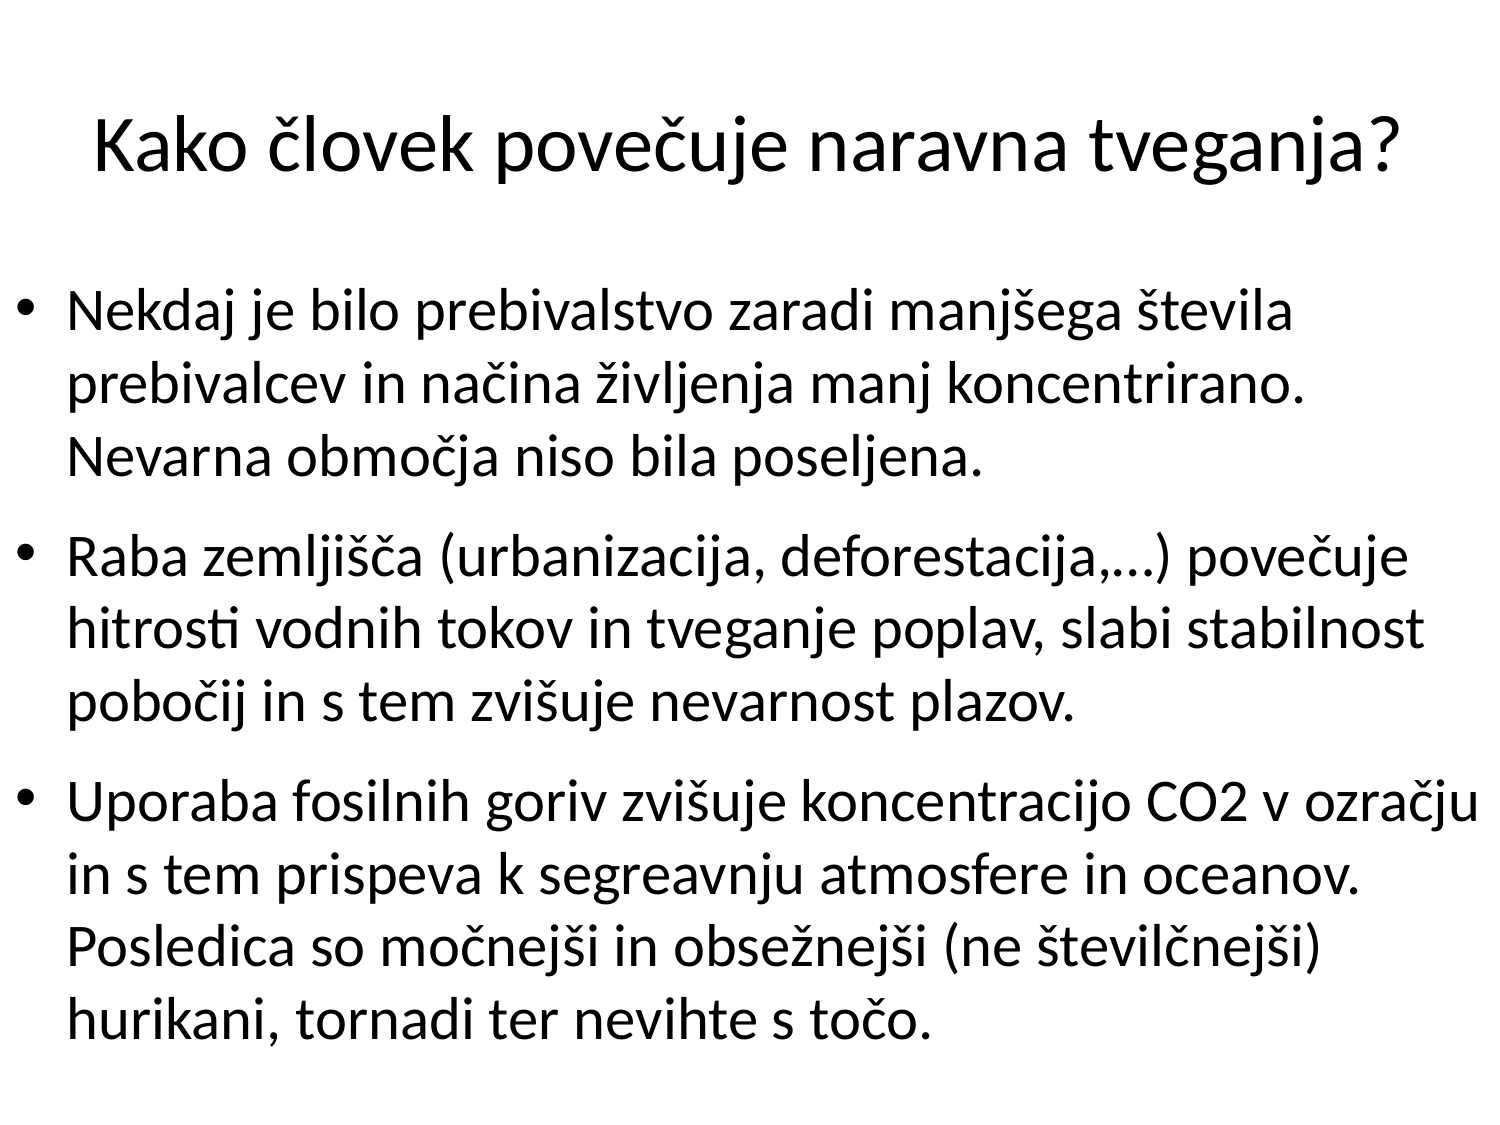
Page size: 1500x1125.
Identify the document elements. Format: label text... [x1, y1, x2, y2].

title Kako človek povečuje naravna tveganja? [0, 45, 1500, 233]
list Nekdaj je bilo prebivalstvo zaradi manjšega števila prebivalcev in načina življenja manj koncentrirano. Nevarna območja niso bila poseljena. Raba zemljišča (urbanizacija, deforestacija,…) povečuje hitrosti vodnih tokov in tveganje poplav, slabi stabilnost pobočij in s tem zvišuje nevarnost plazov. Uporaba fosilnih goriv zvišuje koncentracijo CO2 v ozračju in s tem prispeva k segreavnju atmosfere in oceanov. Posledica so močnejši in obsežnejši (ne številčnejši) hurikani, tornadi ter nevihte s točo. [0, 262, 1500, 1071]
